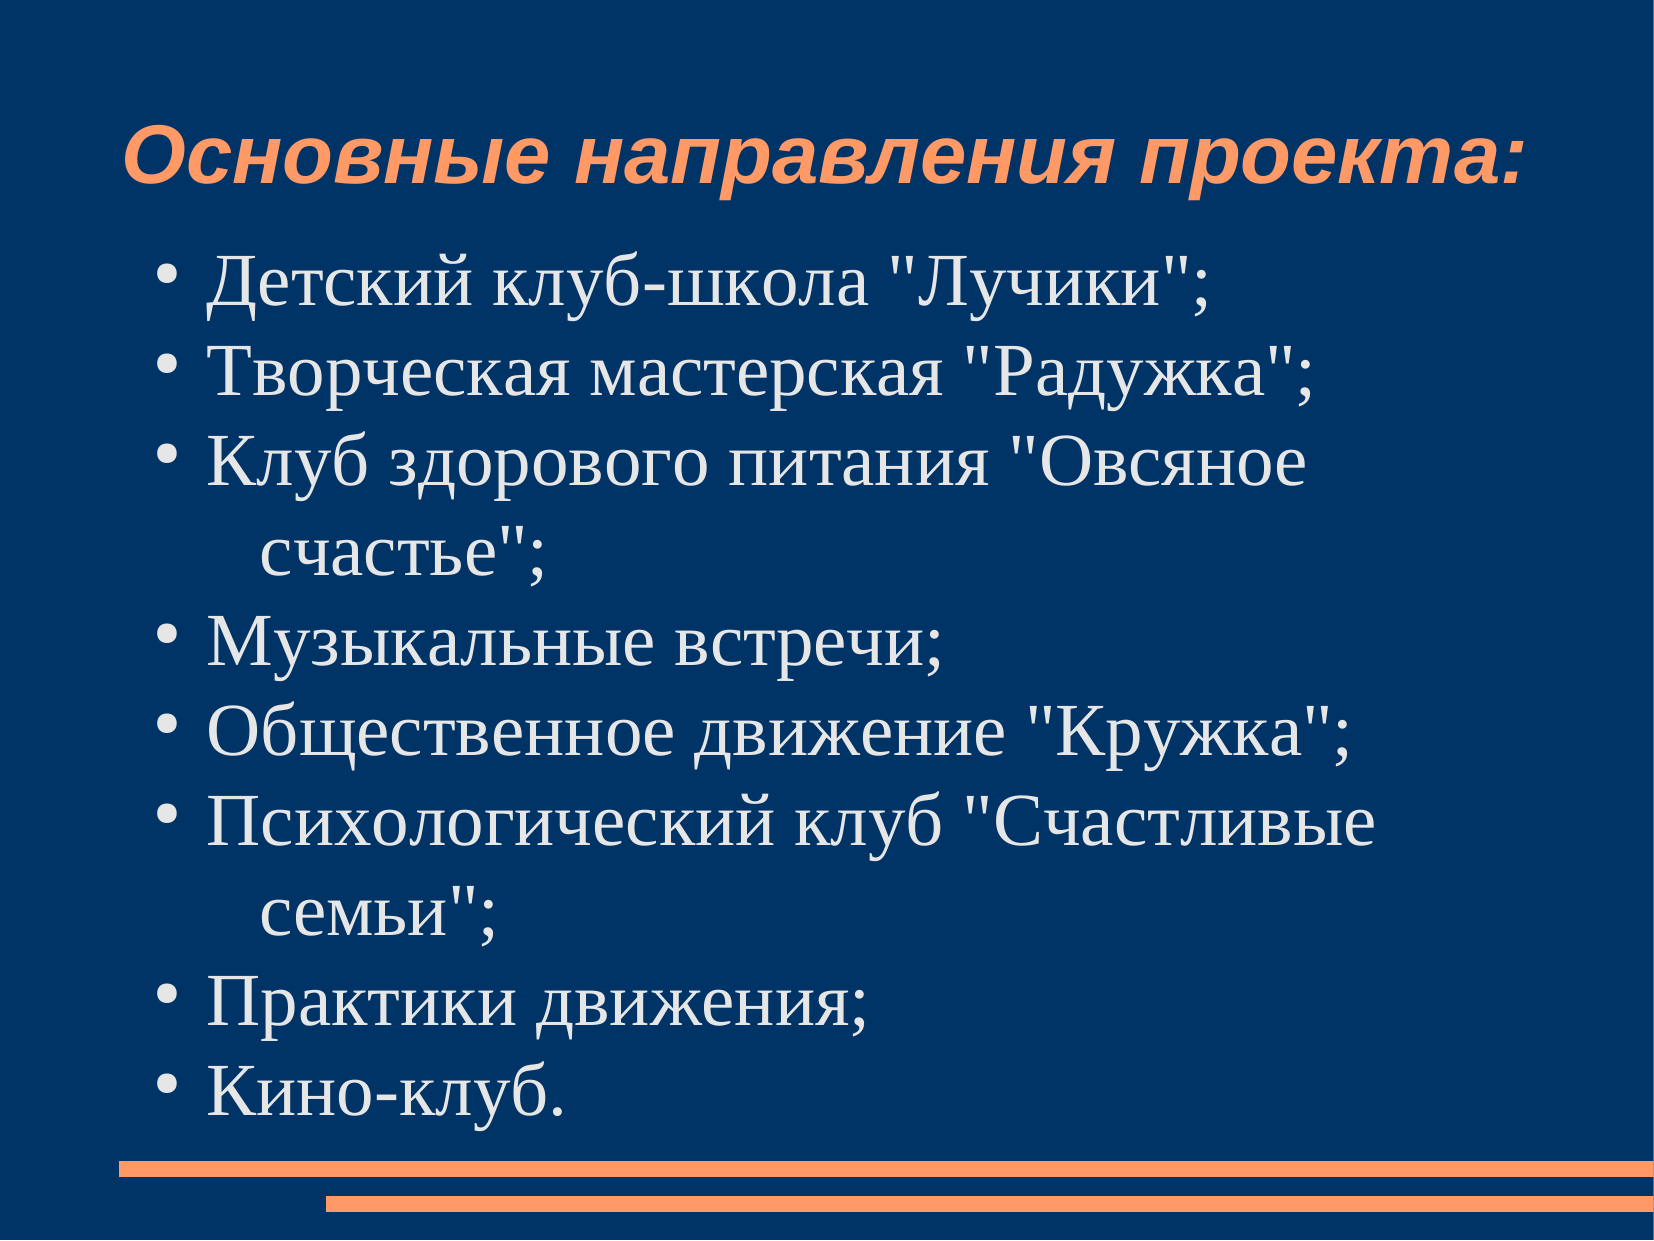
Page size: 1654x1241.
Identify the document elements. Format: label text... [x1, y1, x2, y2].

title Основные направления проекта: [121, 46, 1534, 230]
list Детский клуб-школа "Лучики"; Творческая мастерская "Радужка"; Клуб здорового питания "Овсяное счастье"; Музыкальные встречи; Общественное движение "Кружка"; Психологический клуб "Счастливые семьи"; Практики движения; Кино-клуб. [118, 230, 1558, 1061]
